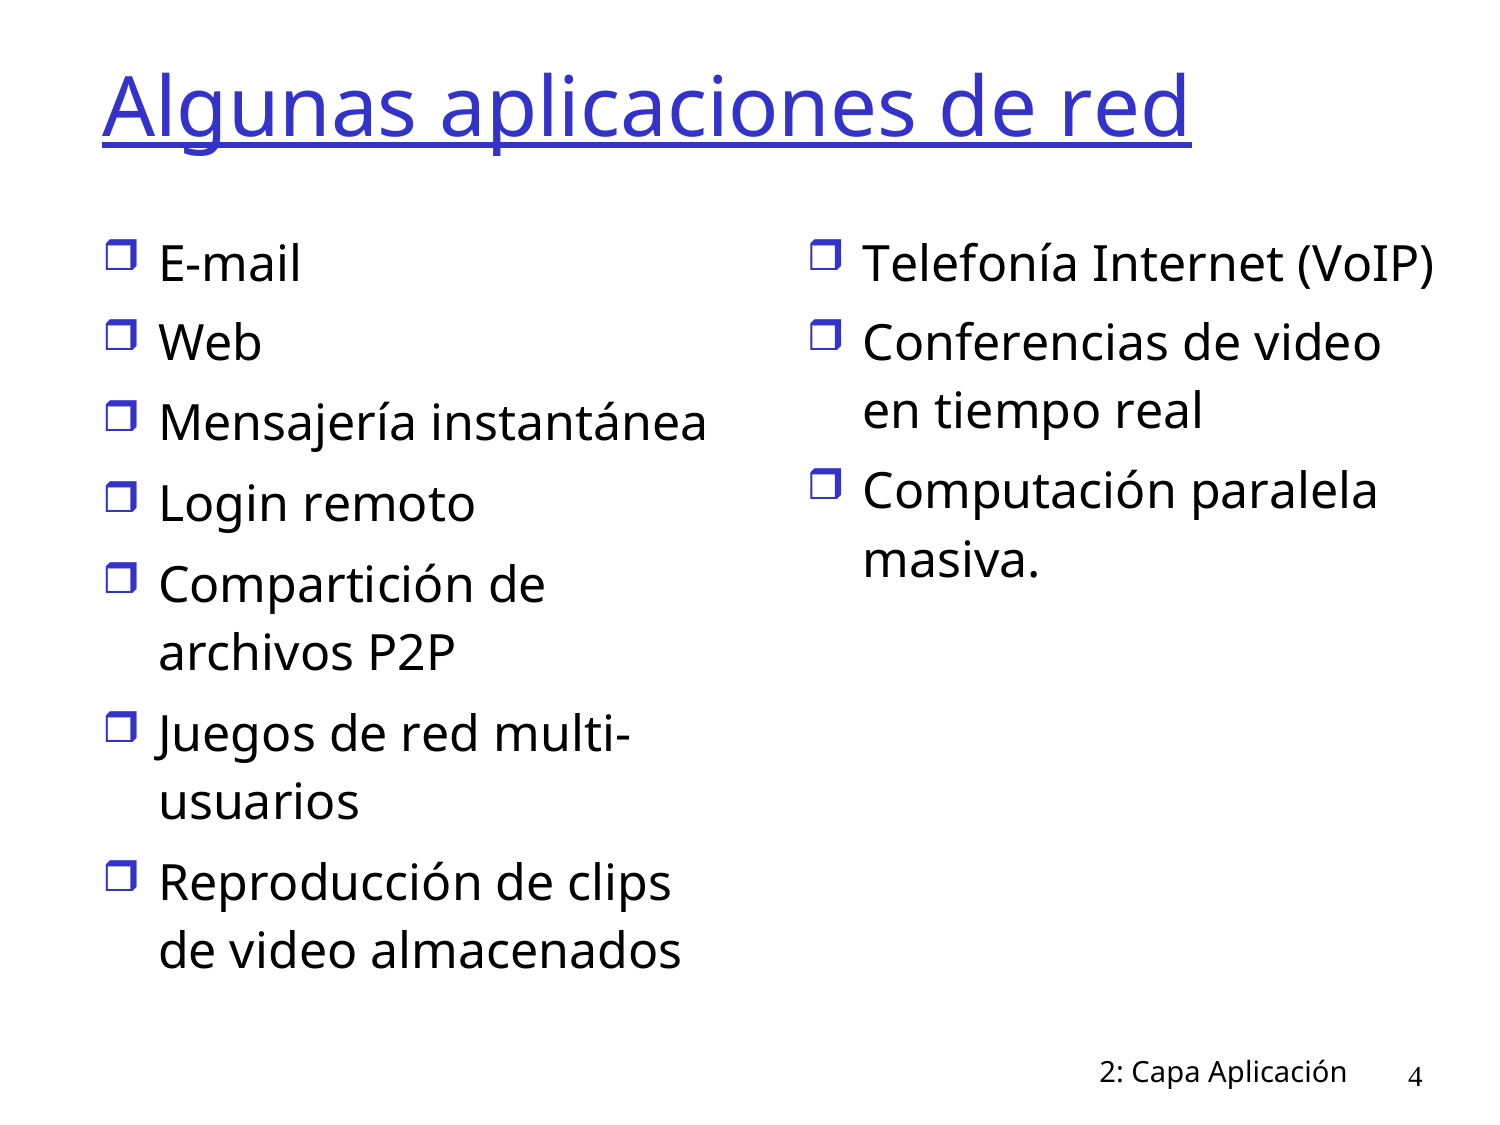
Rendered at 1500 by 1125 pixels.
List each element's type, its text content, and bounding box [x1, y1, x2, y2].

list E-mail Web Mensajería instantánea Login remoto Compartición de archivos P2P Juegos de red multi-usuarios Reproducción de clips de video almacenados [87, 224, 759, 1066]
title Algunas aplicaciones de red [87, 15, 1463, 196]
list Telefonía Internet (VoIP) Conferencias de video en tiempo real Computación paralela masiva. [792, 224, 1464, 1066]
